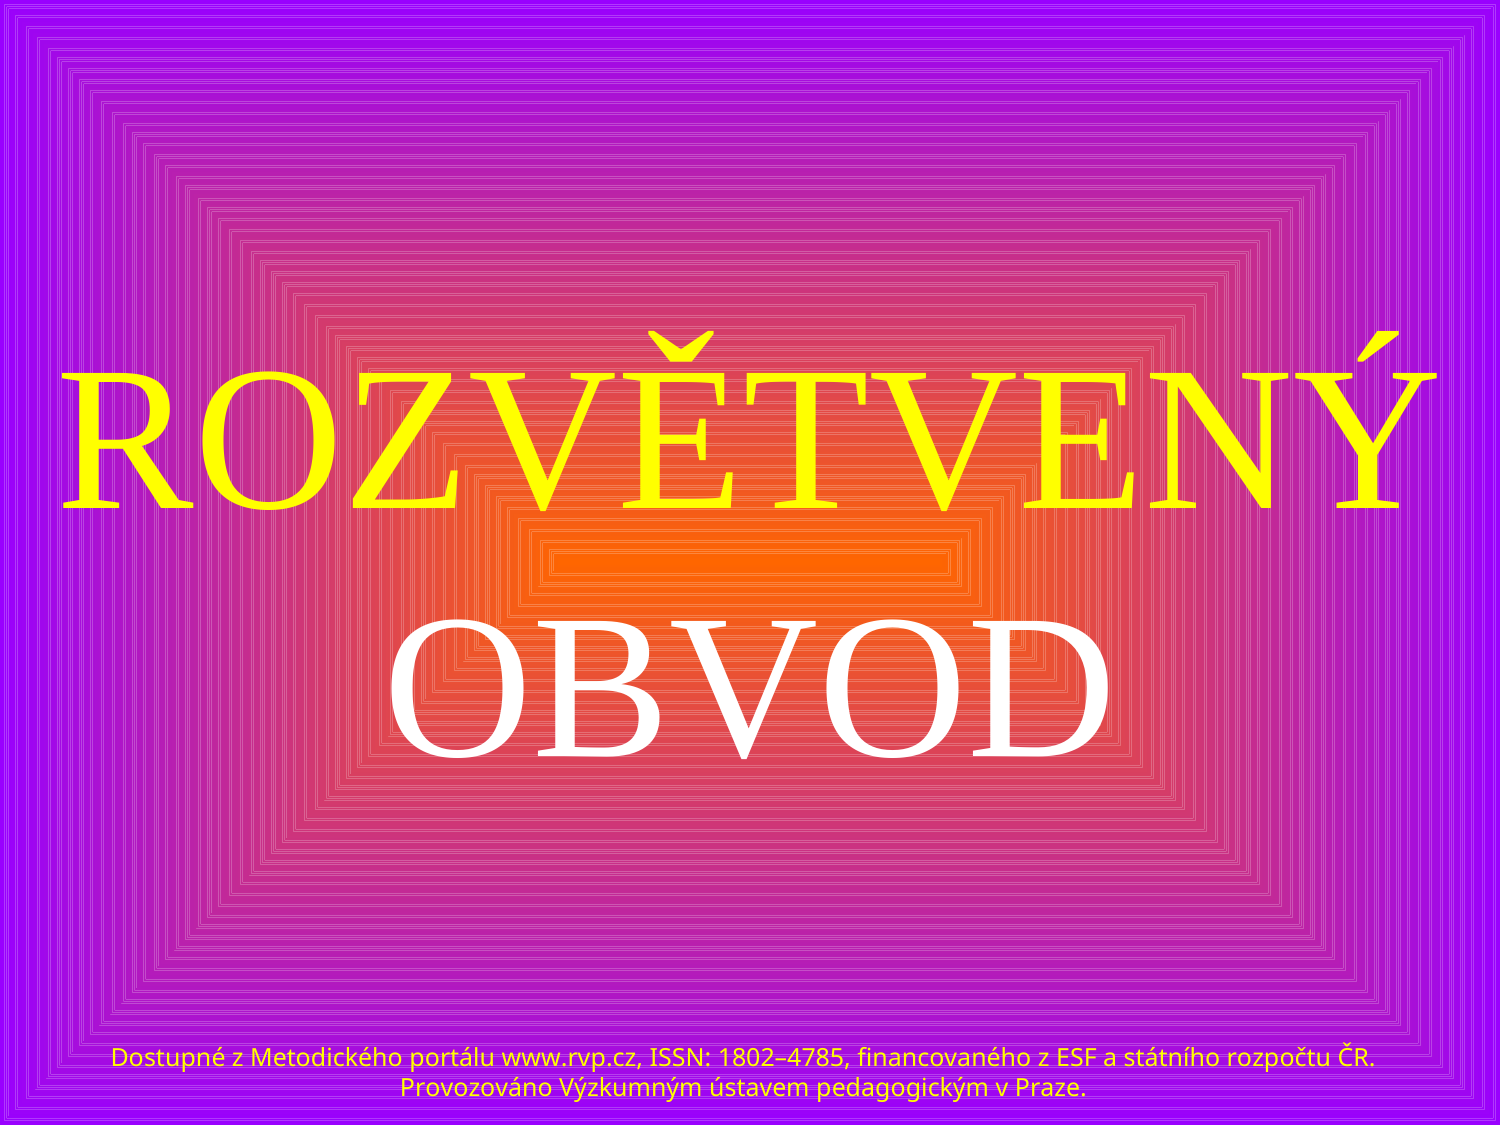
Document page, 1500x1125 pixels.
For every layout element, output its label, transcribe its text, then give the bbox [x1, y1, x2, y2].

text_box Dostupné z Metodického portálu www.rvp.cz, ISSN: 1802–4785, financovaného z ESF a státního rozpočtu ČR. Provozováno Výzkumným ústavem pedagogickým v Praze. [35, 1041, 1454, 1102]
text_box ROZVĚTVENÝ OBVOD [0, 294, 1500, 806]
